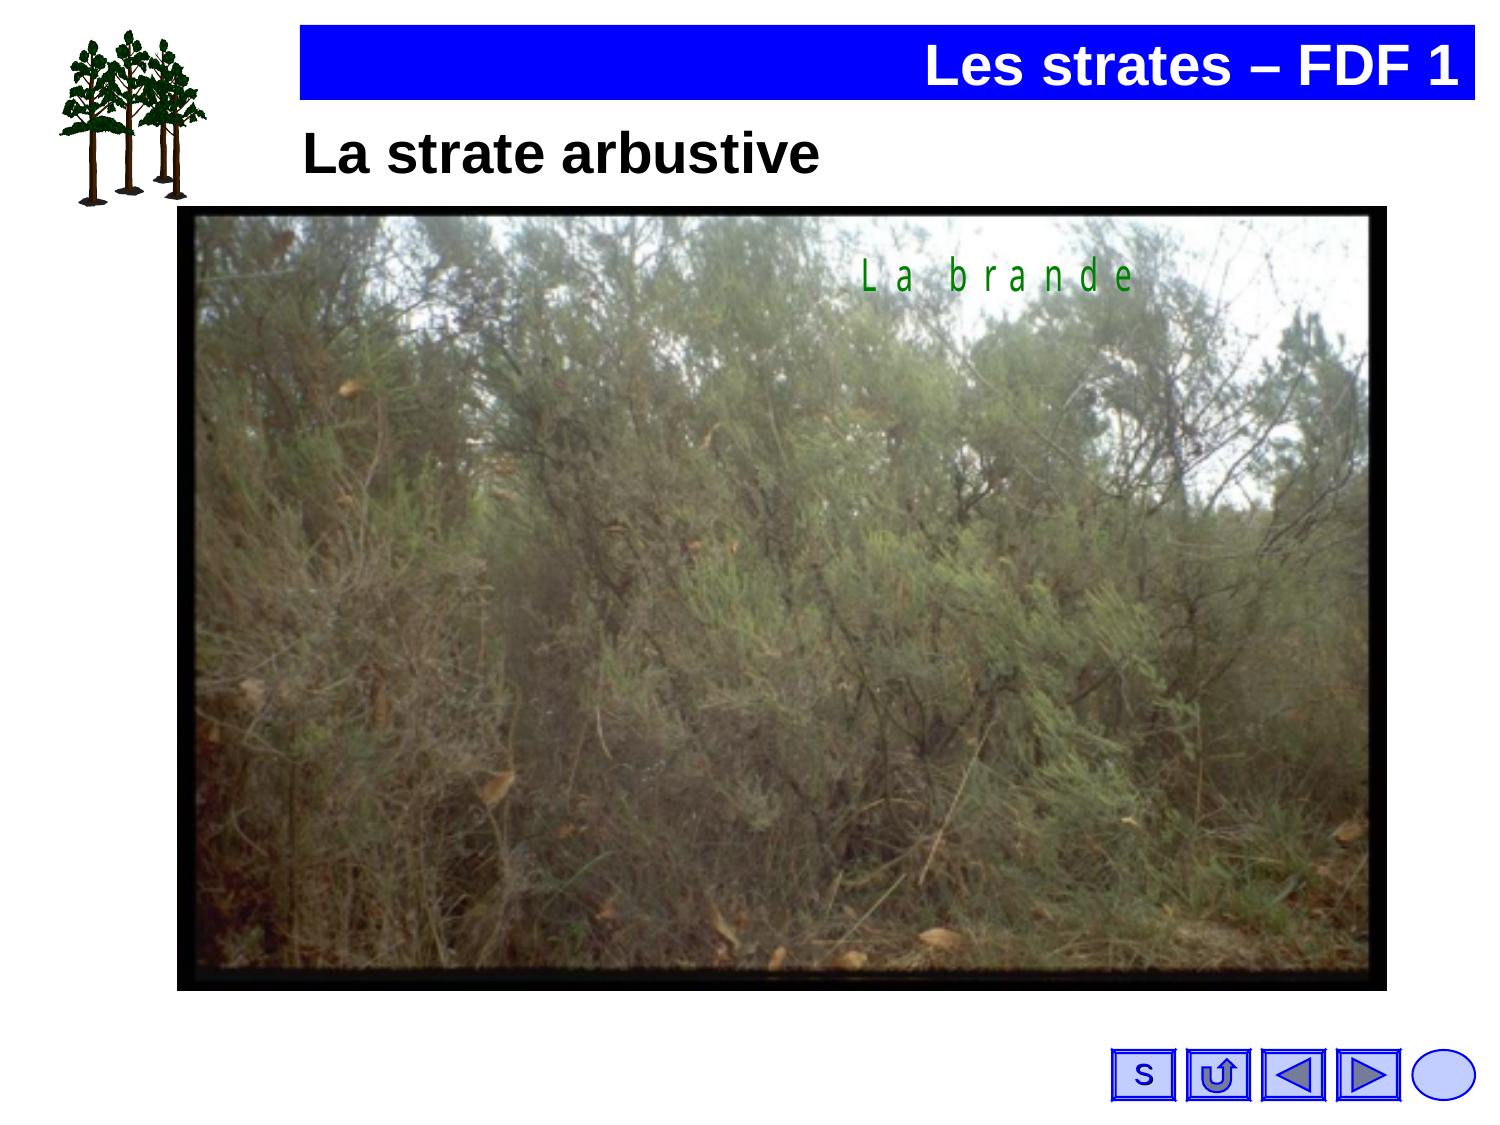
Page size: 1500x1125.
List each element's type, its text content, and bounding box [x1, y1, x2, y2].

text_box La strate arbustive [287, 112, 1096, 194]
picture [177, 206, 1388, 992]
text_box [1412, 1049, 1476, 1101]
text_box Les strates – FDF 1 [299, 24, 1475, 100]
